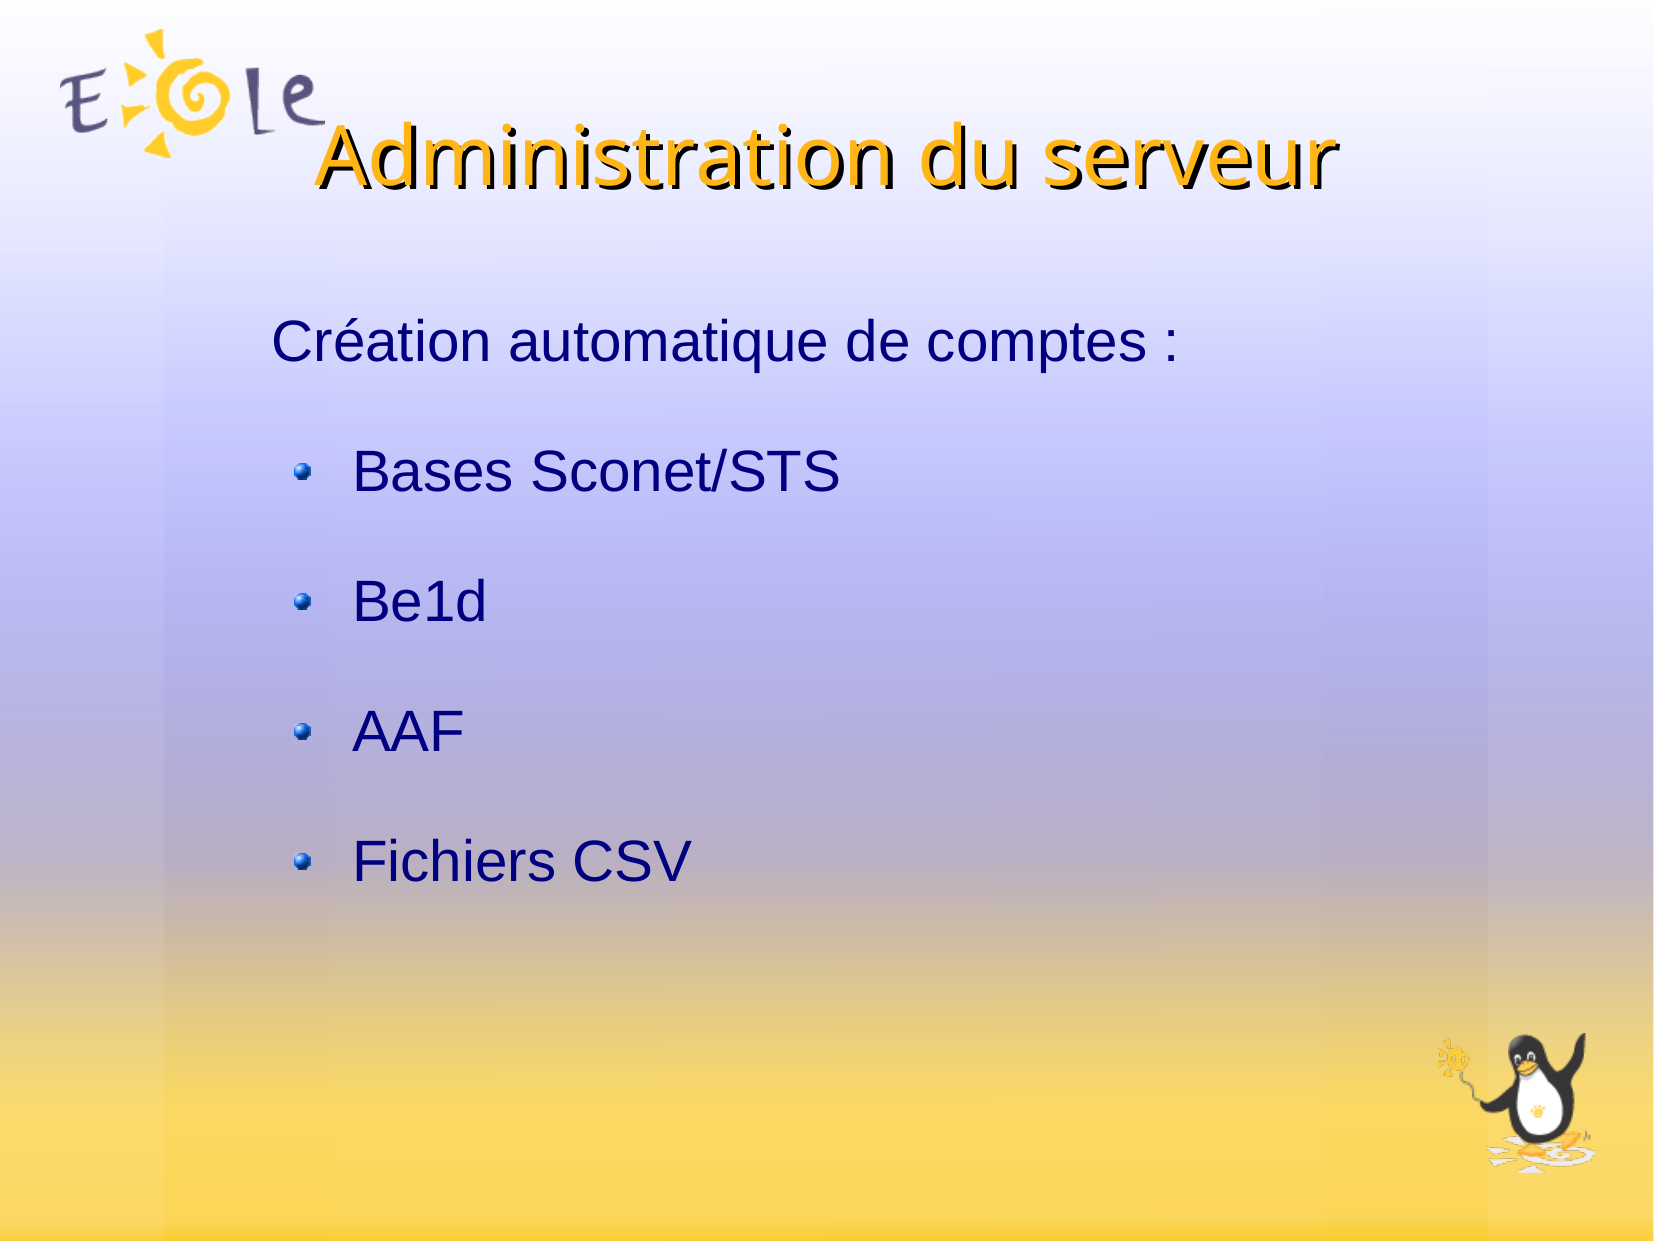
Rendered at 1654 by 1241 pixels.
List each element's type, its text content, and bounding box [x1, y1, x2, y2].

picture [0, 0, 1654, 1241]
title Administration du serveur [82, 49, 1571, 257]
text_box Création automatique de comptes : Bases Sconet/STS Be1d AAF Fichiers CSV [236, 257, 1565, 1093]
